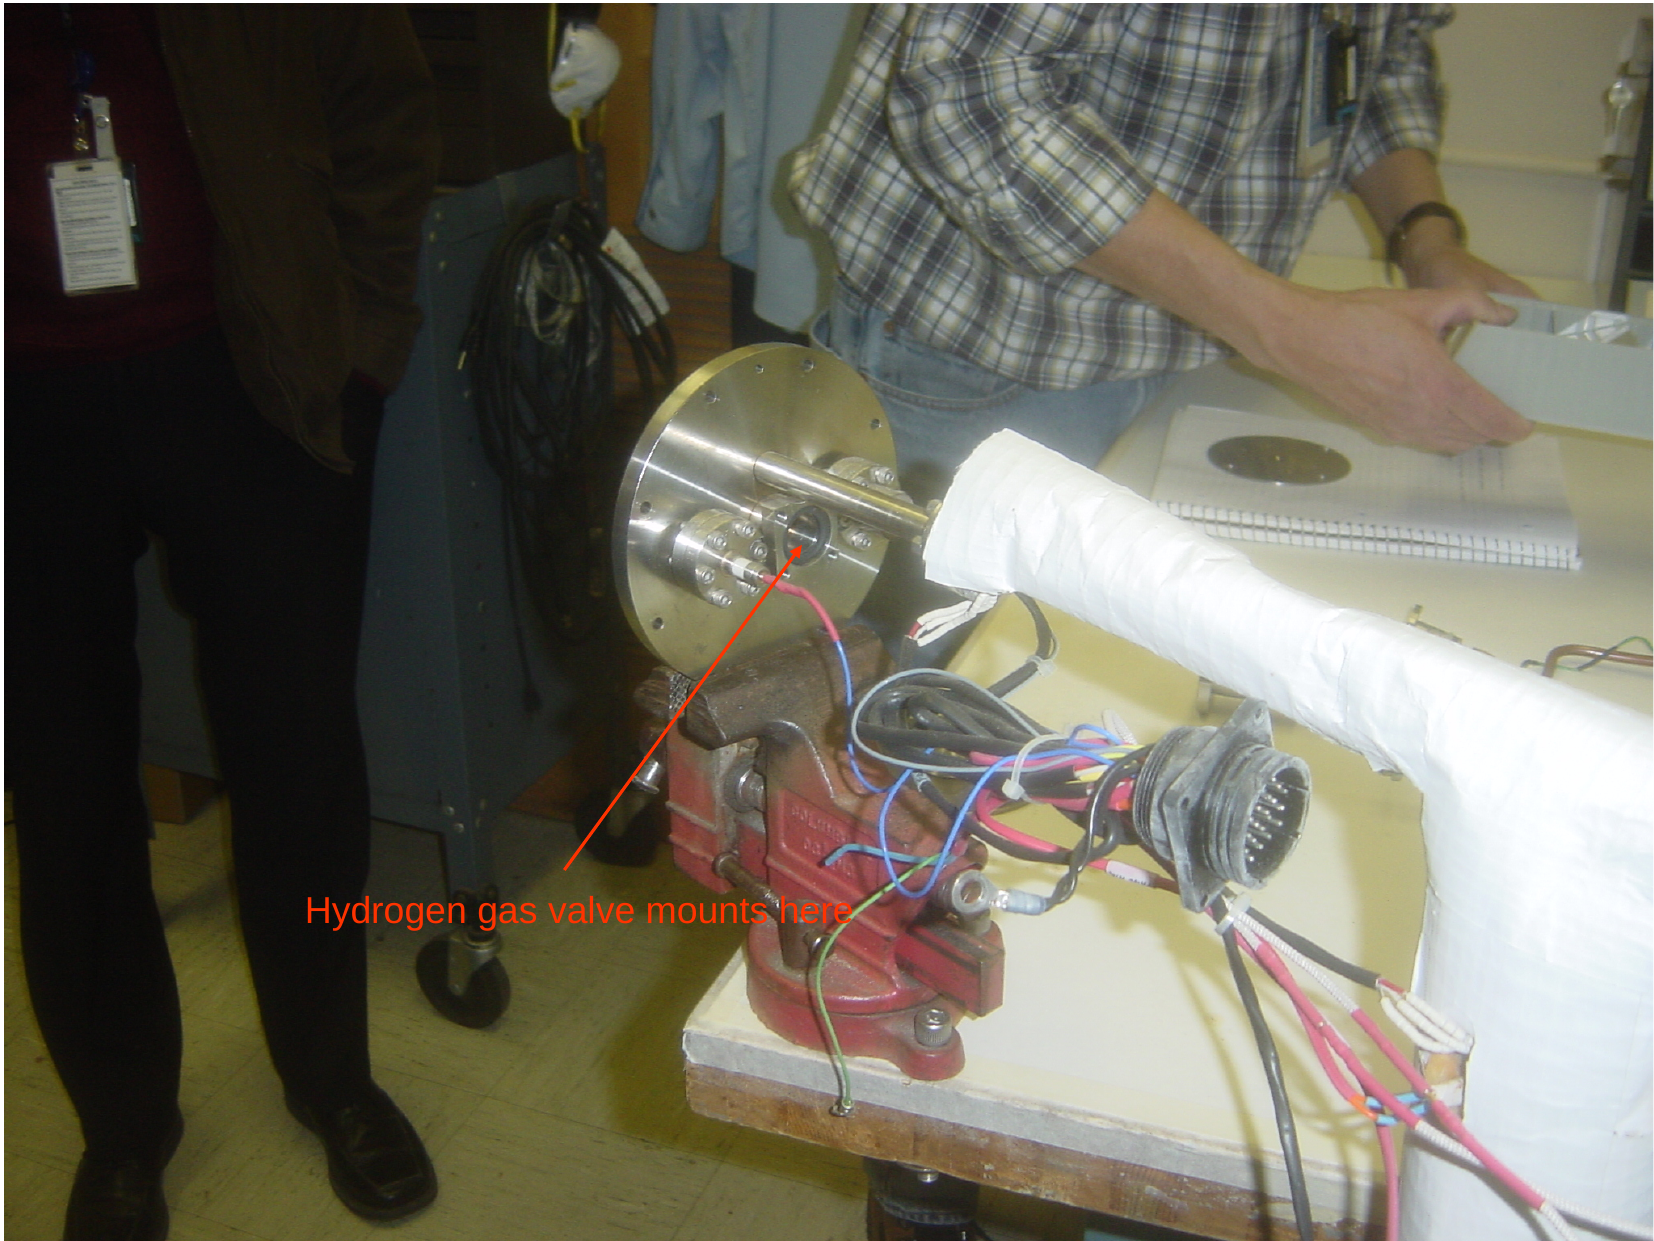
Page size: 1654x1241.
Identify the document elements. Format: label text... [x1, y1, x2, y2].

picture [4, 3, 1654, 1241]
text_box Hydrogen gas valve mounts here [290, 882, 869, 940]
